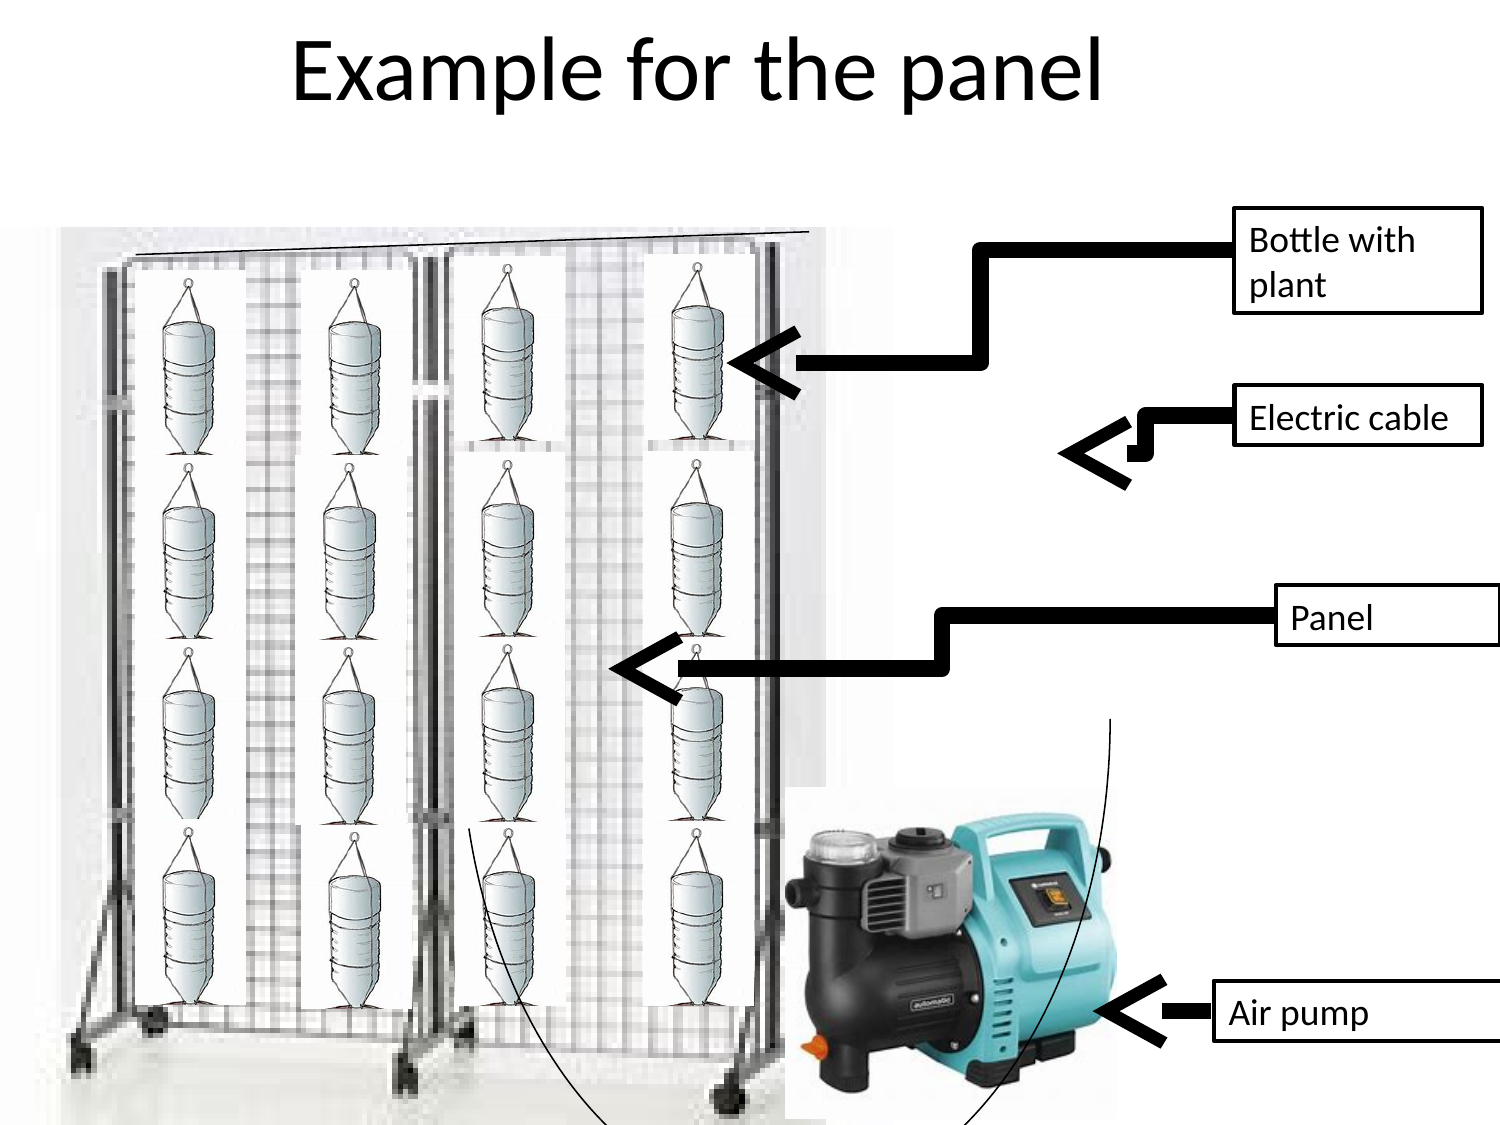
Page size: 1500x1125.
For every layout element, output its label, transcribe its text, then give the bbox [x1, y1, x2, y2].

picture [973, 787, 1117, 1119]
text_box Panel [1275, 585, 1500, 646]
picture [0, 227, 1106, 1125]
text_box Electric cable [1234, 385, 1483, 446]
text_box Bottle with plant [1234, 208, 1483, 313]
title Example for the panel [97, 1, 1301, 139]
text_box Air pump [1213, 980, 1500, 1041]
